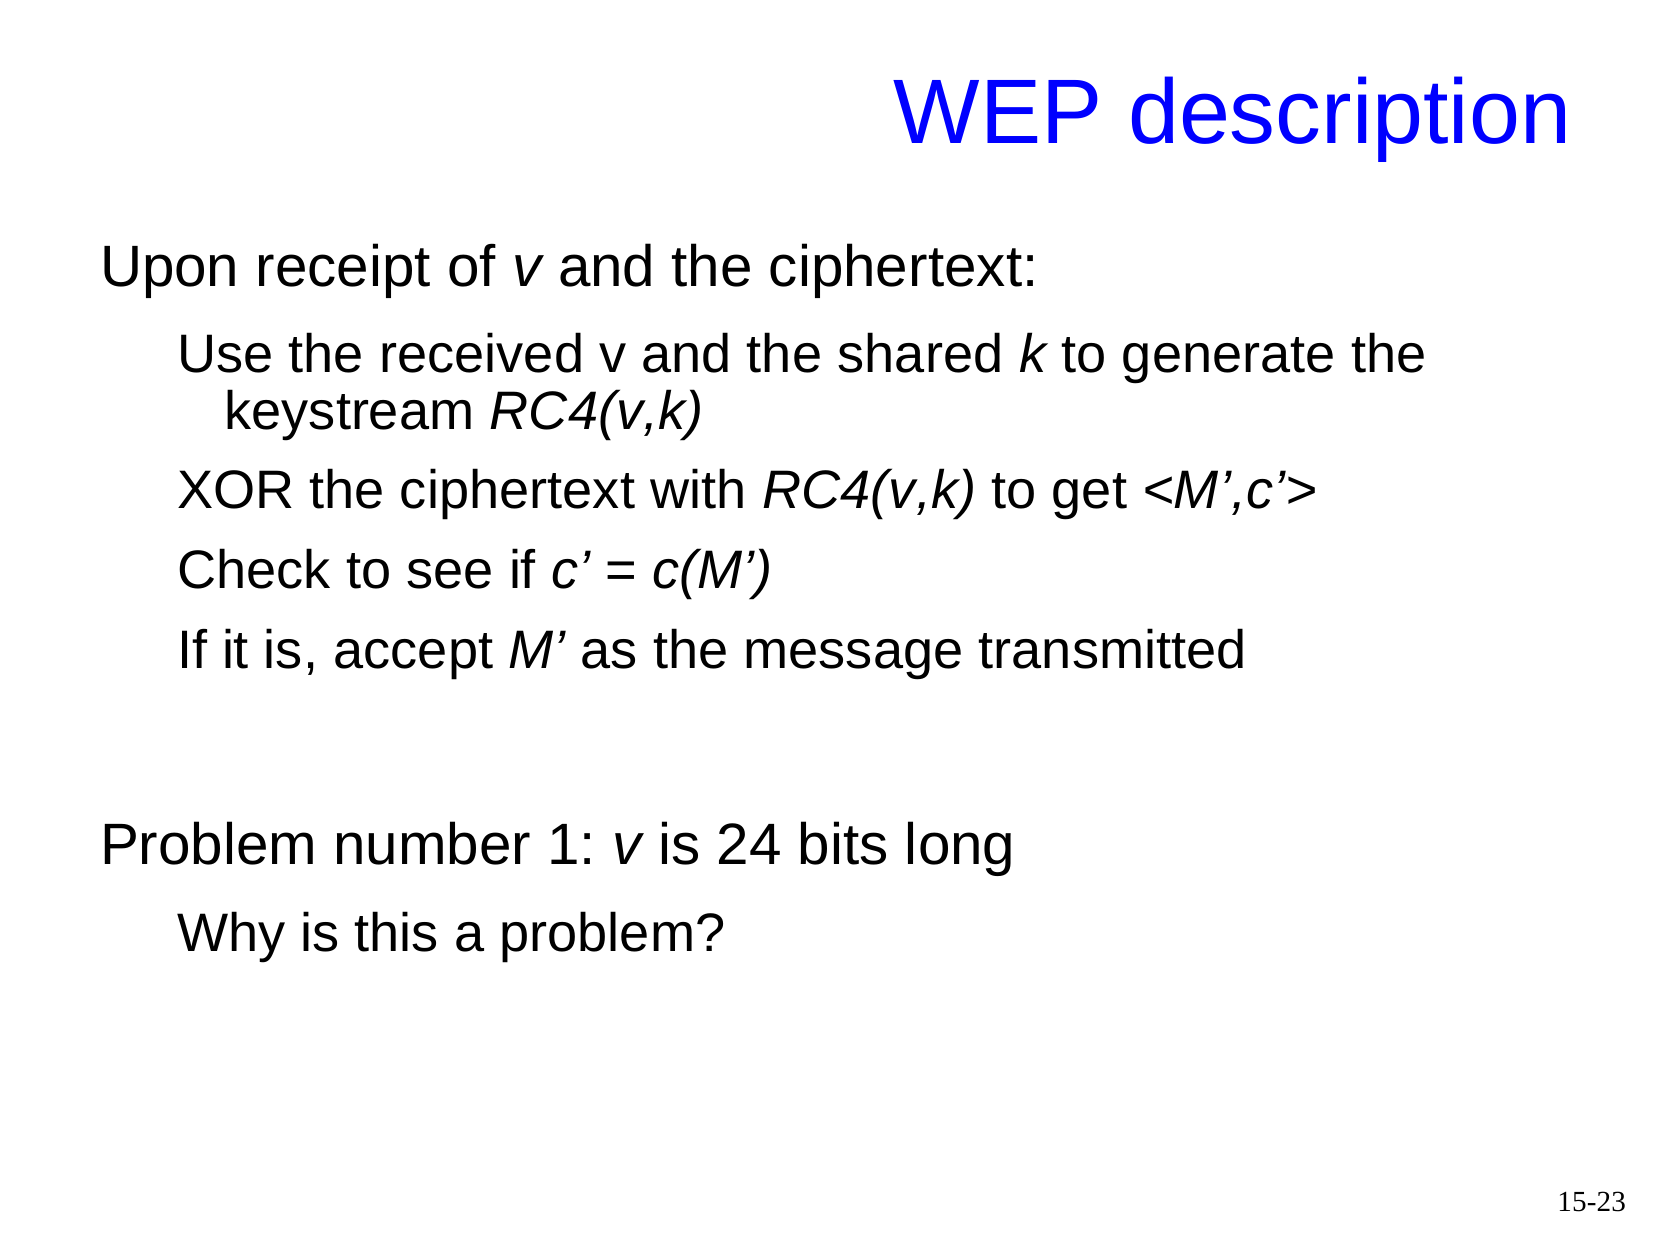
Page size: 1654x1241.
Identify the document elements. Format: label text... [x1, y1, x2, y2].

list Upon receipt of v and the ciphertext: Use the received v and the shared k to generate the keystream RC4(v,k) XOR the ciphertext with RC4(v,k) to get <M’,c’> Check to see if c’ = c(M’) If it is, accept M’ as the message transmitted Problem number 1: v is 24 bits long Why is this a problem? [82, 237, 1571, 1156]
title WEP description [84, 18, 1573, 211]
